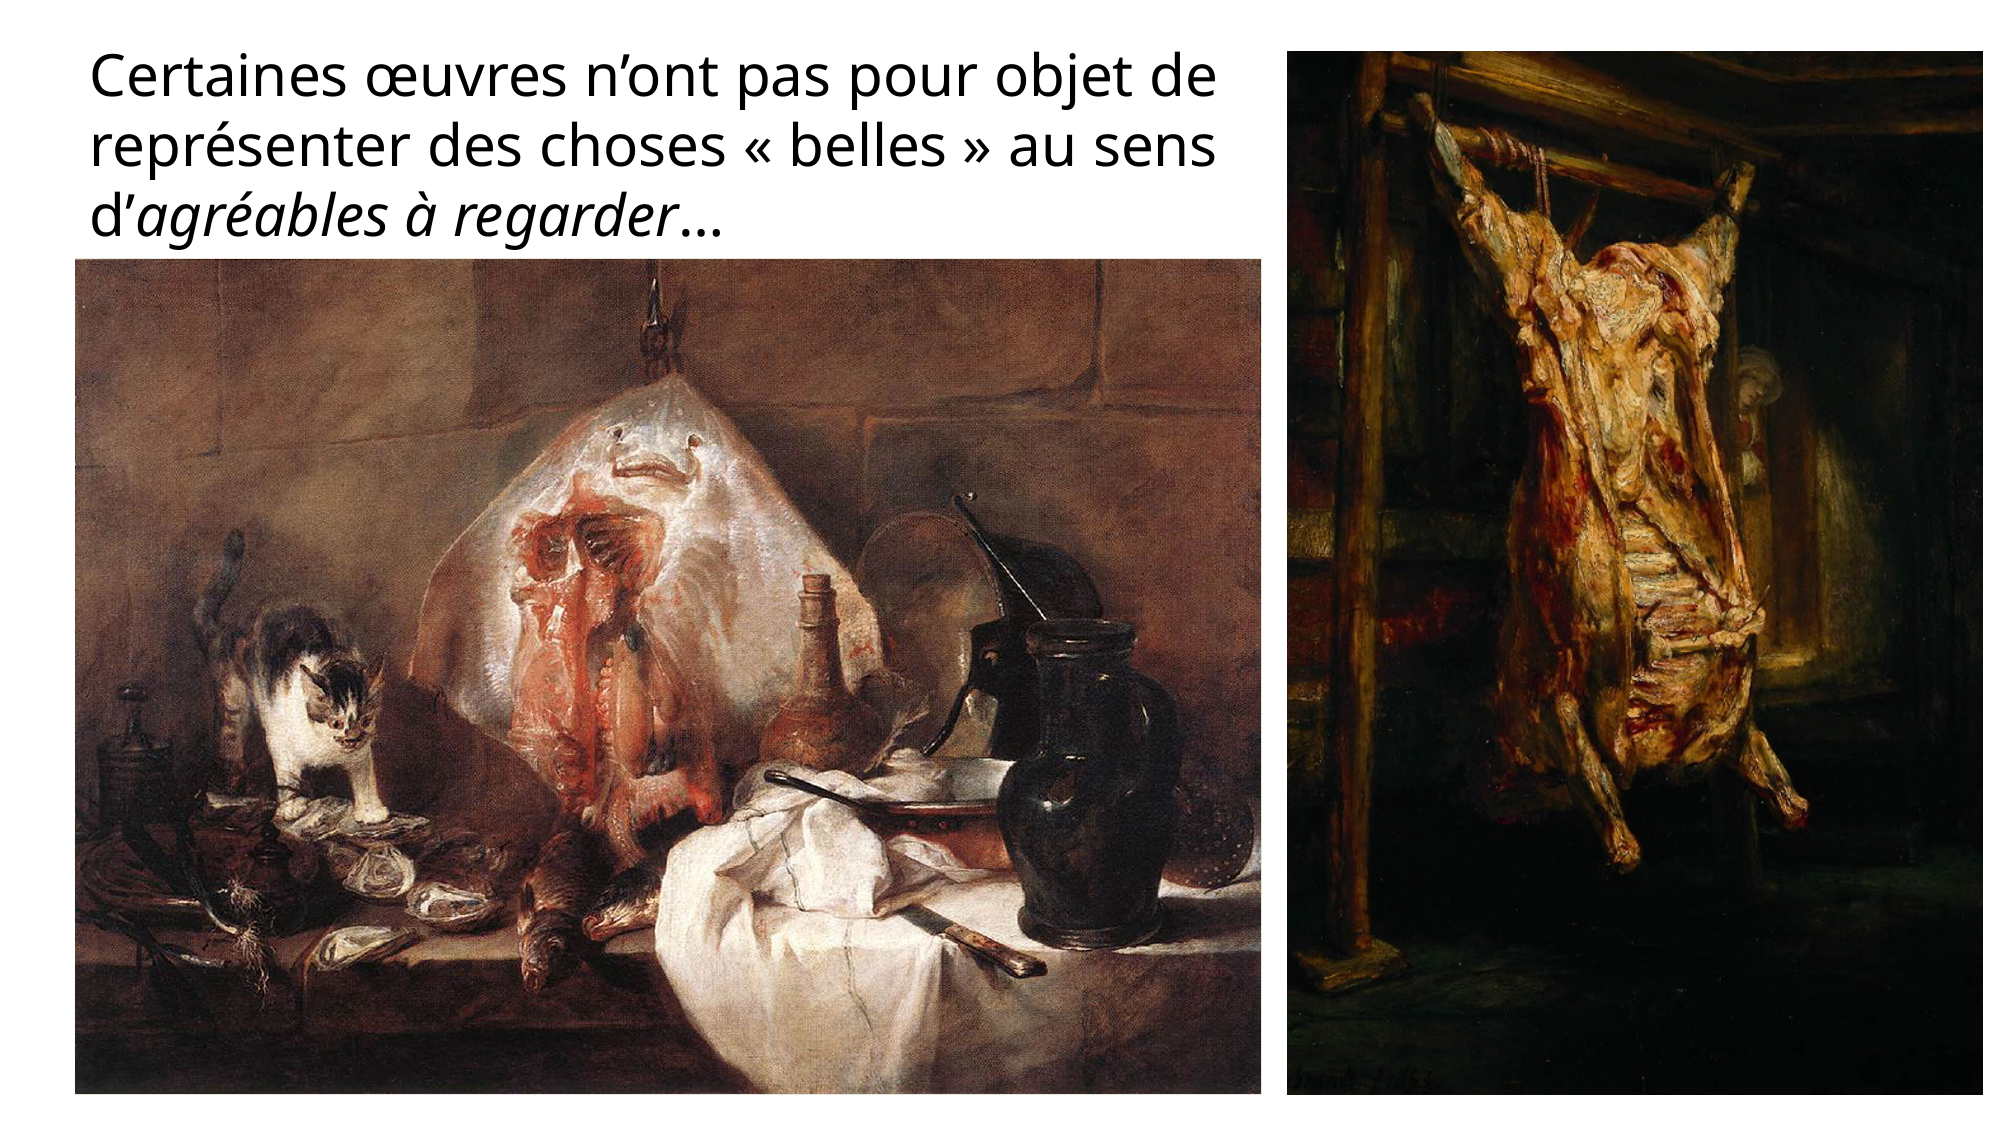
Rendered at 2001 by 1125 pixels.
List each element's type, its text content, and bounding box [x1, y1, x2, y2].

picture [1287, 51, 1983, 1096]
text_box Certaines œuvres n’ont pas pour objet de représenter des choses « belles » au sens d’agréables à regarder… [74, 31, 1234, 258]
picture [74, 258, 1262, 1095]
